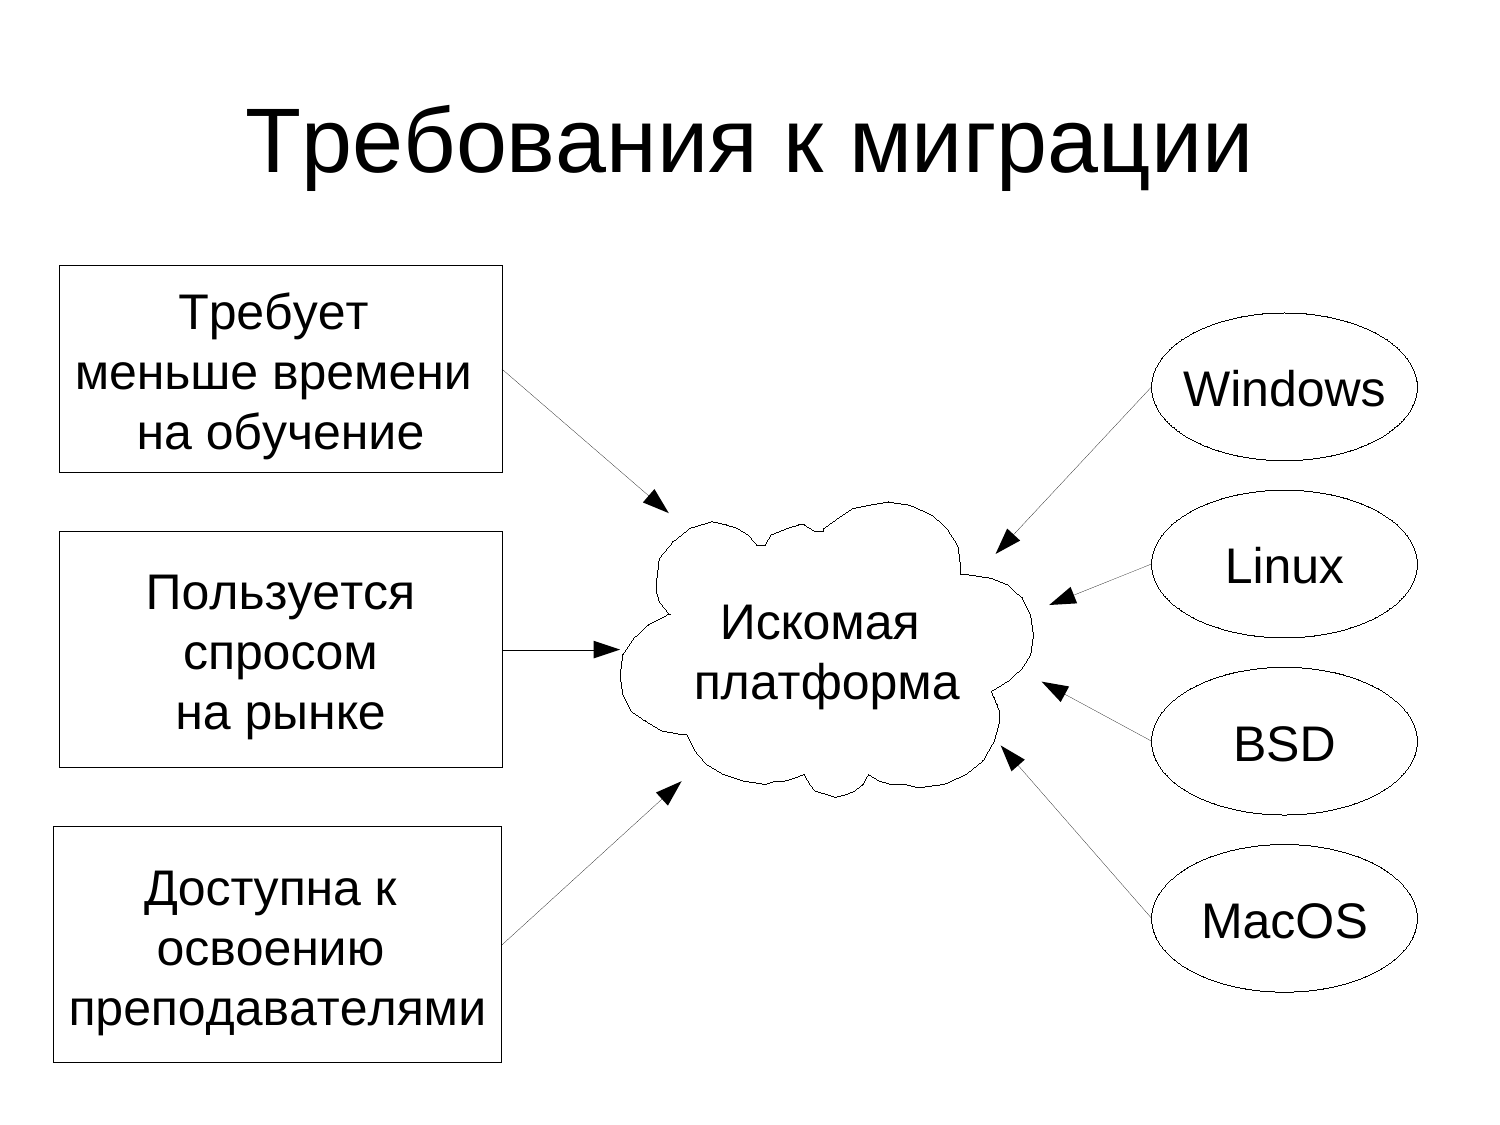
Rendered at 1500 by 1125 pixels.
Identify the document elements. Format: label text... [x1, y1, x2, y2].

text_box Искомая платформа [620, 501, 1034, 798]
text_box MacOS [1151, 844, 1418, 993]
text_box Пользуется спросом на рынке [59, 531, 503, 768]
title Требования к миграции [113, 15, 1388, 266]
text_box Windows [1151, 312, 1418, 461]
text_box Доступна к освоению преподавателями [53, 826, 502, 1063]
text_box BSD [1151, 667, 1418, 816]
text_box Linux [1151, 490, 1418, 638]
text_box Требует меньше времени на обучение [59, 265, 503, 473]
